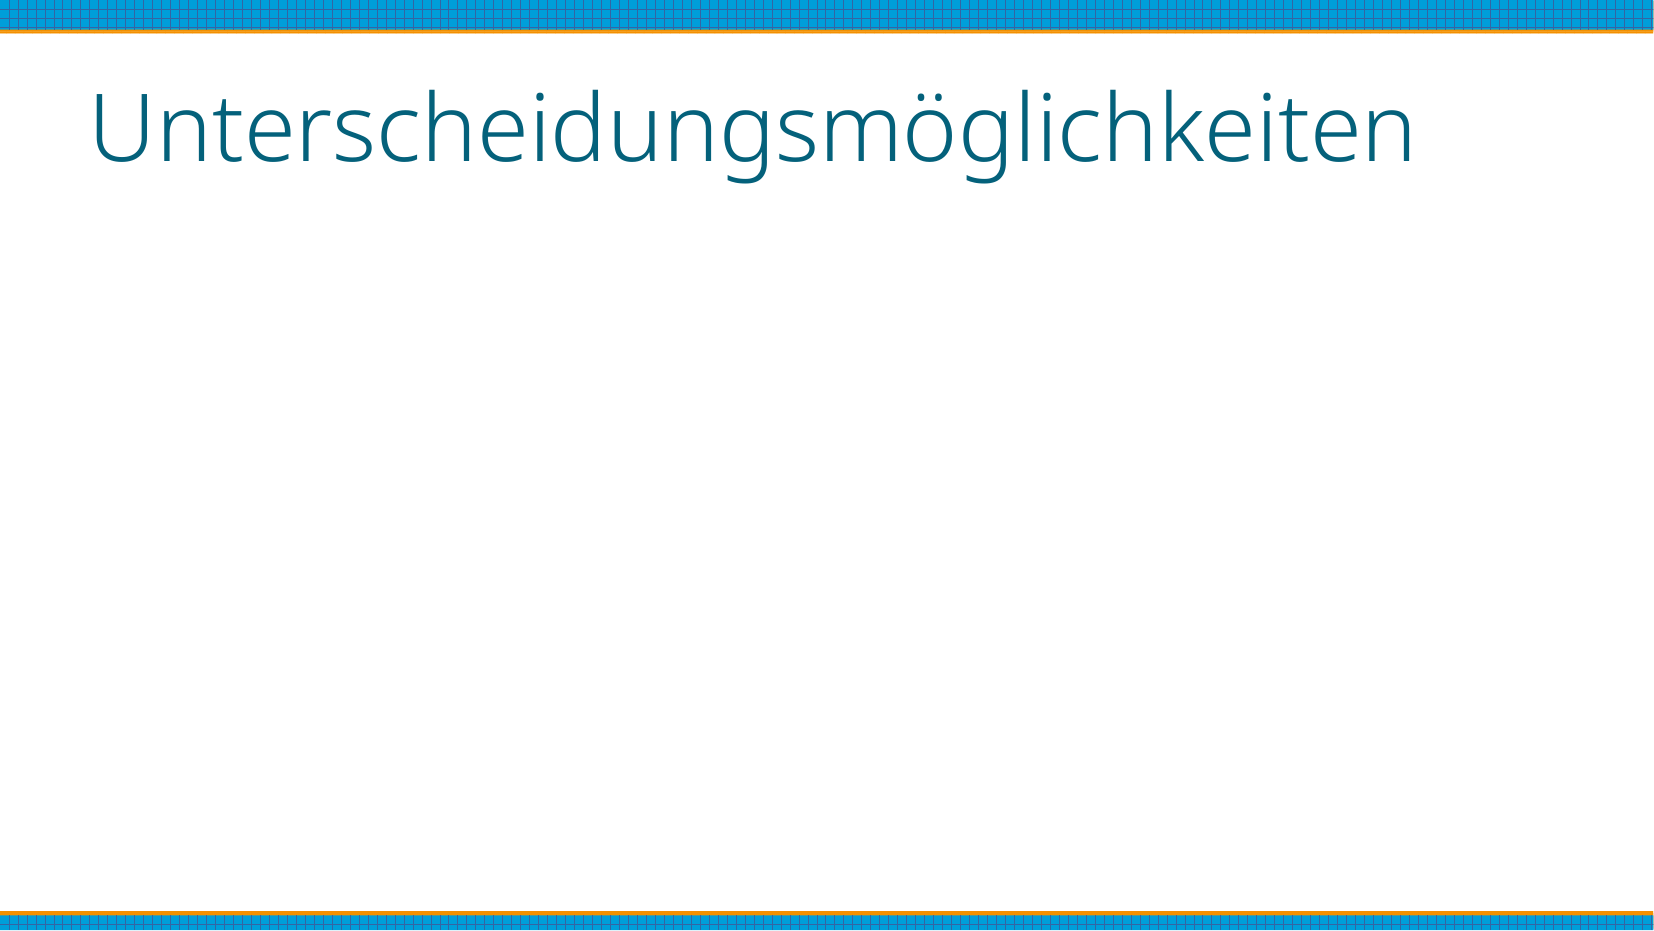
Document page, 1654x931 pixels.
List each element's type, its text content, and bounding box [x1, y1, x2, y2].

title Unterscheidungsmöglichkeiten [88, 44, 1565, 207]
